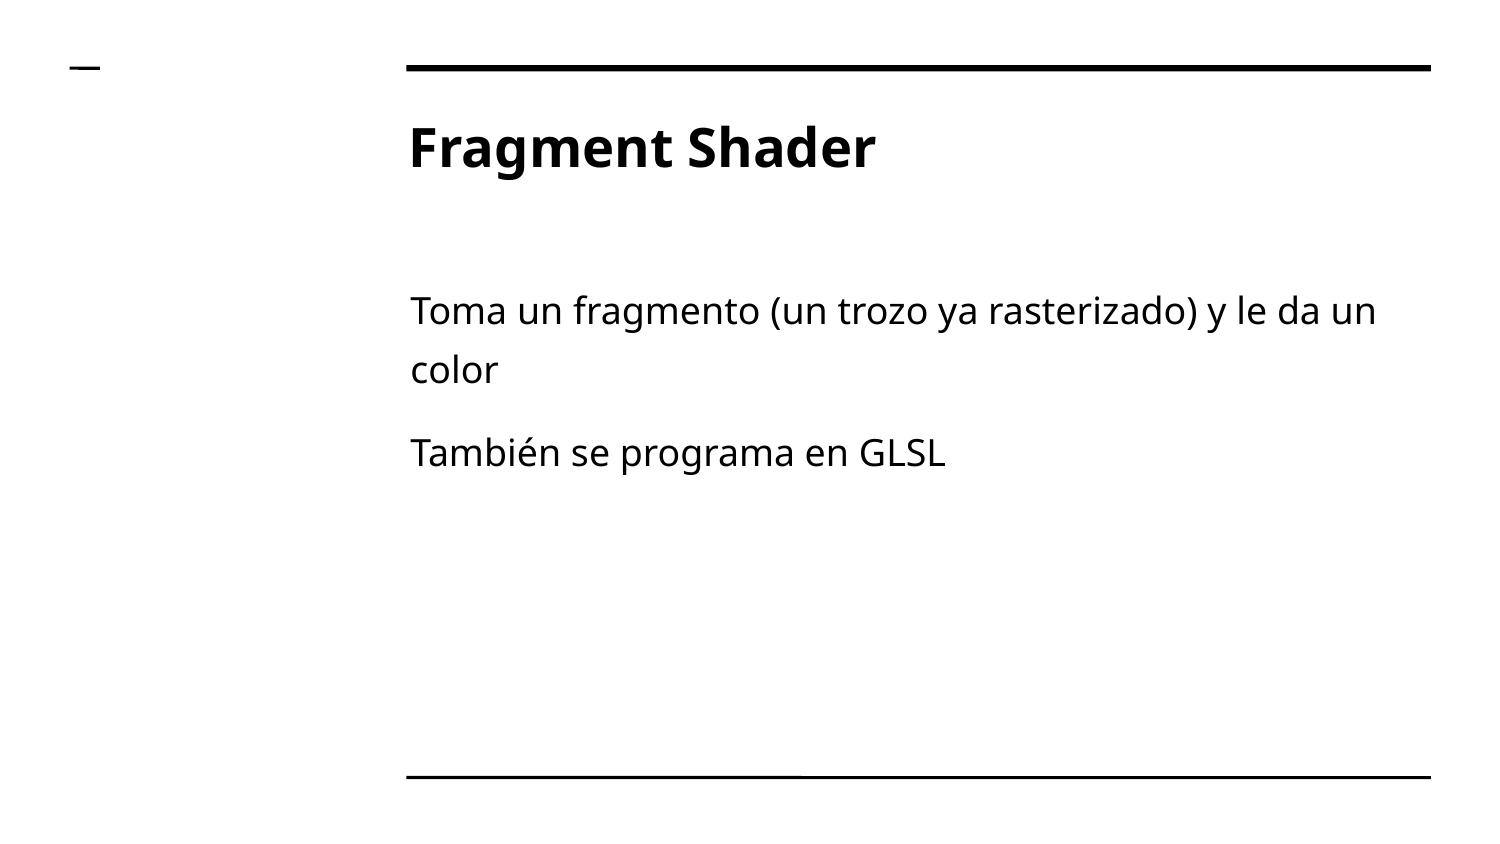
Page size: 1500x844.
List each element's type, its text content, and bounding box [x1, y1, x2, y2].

list Toma un fragmento (un trozo ya rasterizado) y le da un color También se programa en GLSL [395, 261, 1433, 755]
title Fragment Shader [393, 94, 1431, 199]
